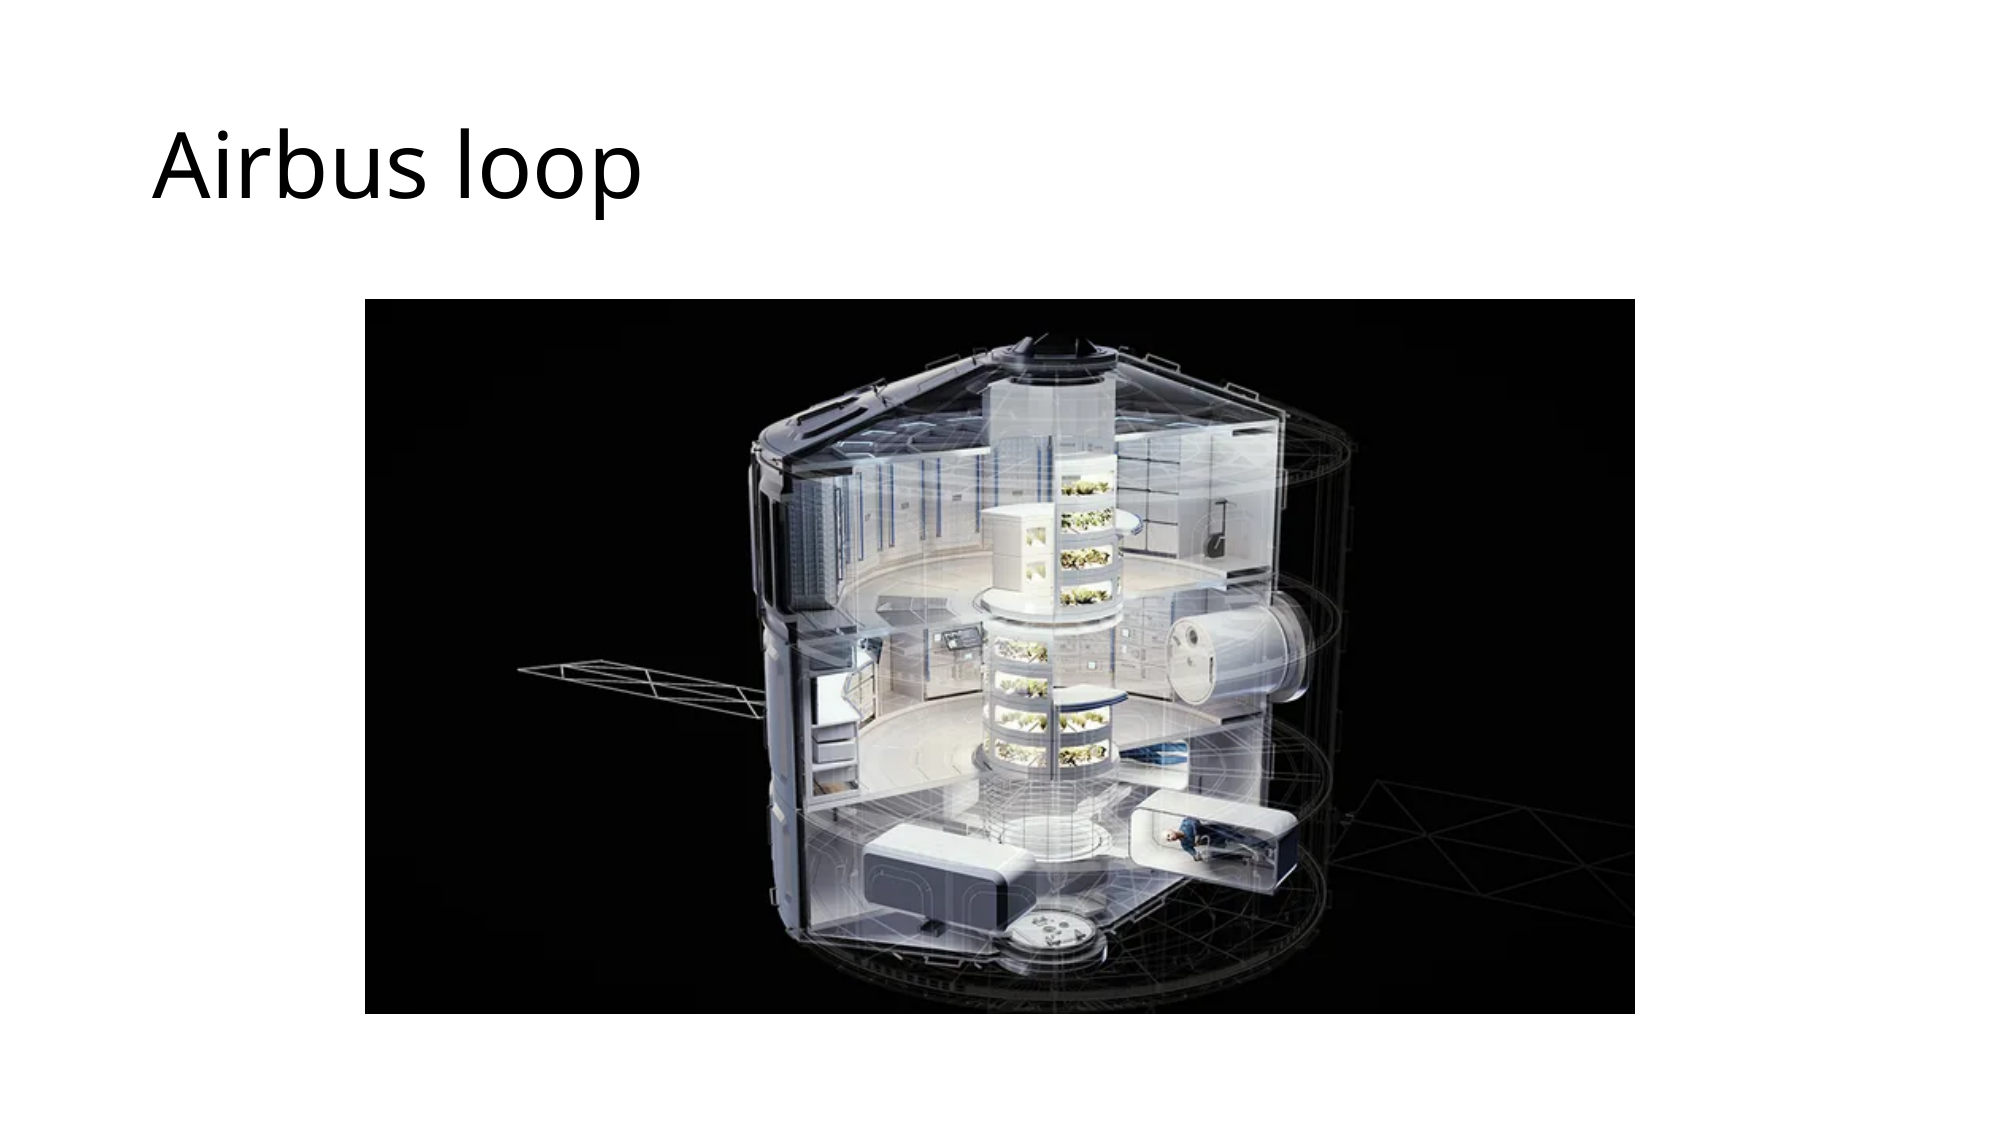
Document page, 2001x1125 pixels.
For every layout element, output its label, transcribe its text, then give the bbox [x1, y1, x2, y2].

title Airbus loop [137, 59, 1863, 278]
picture [365, 299, 1635, 1014]
